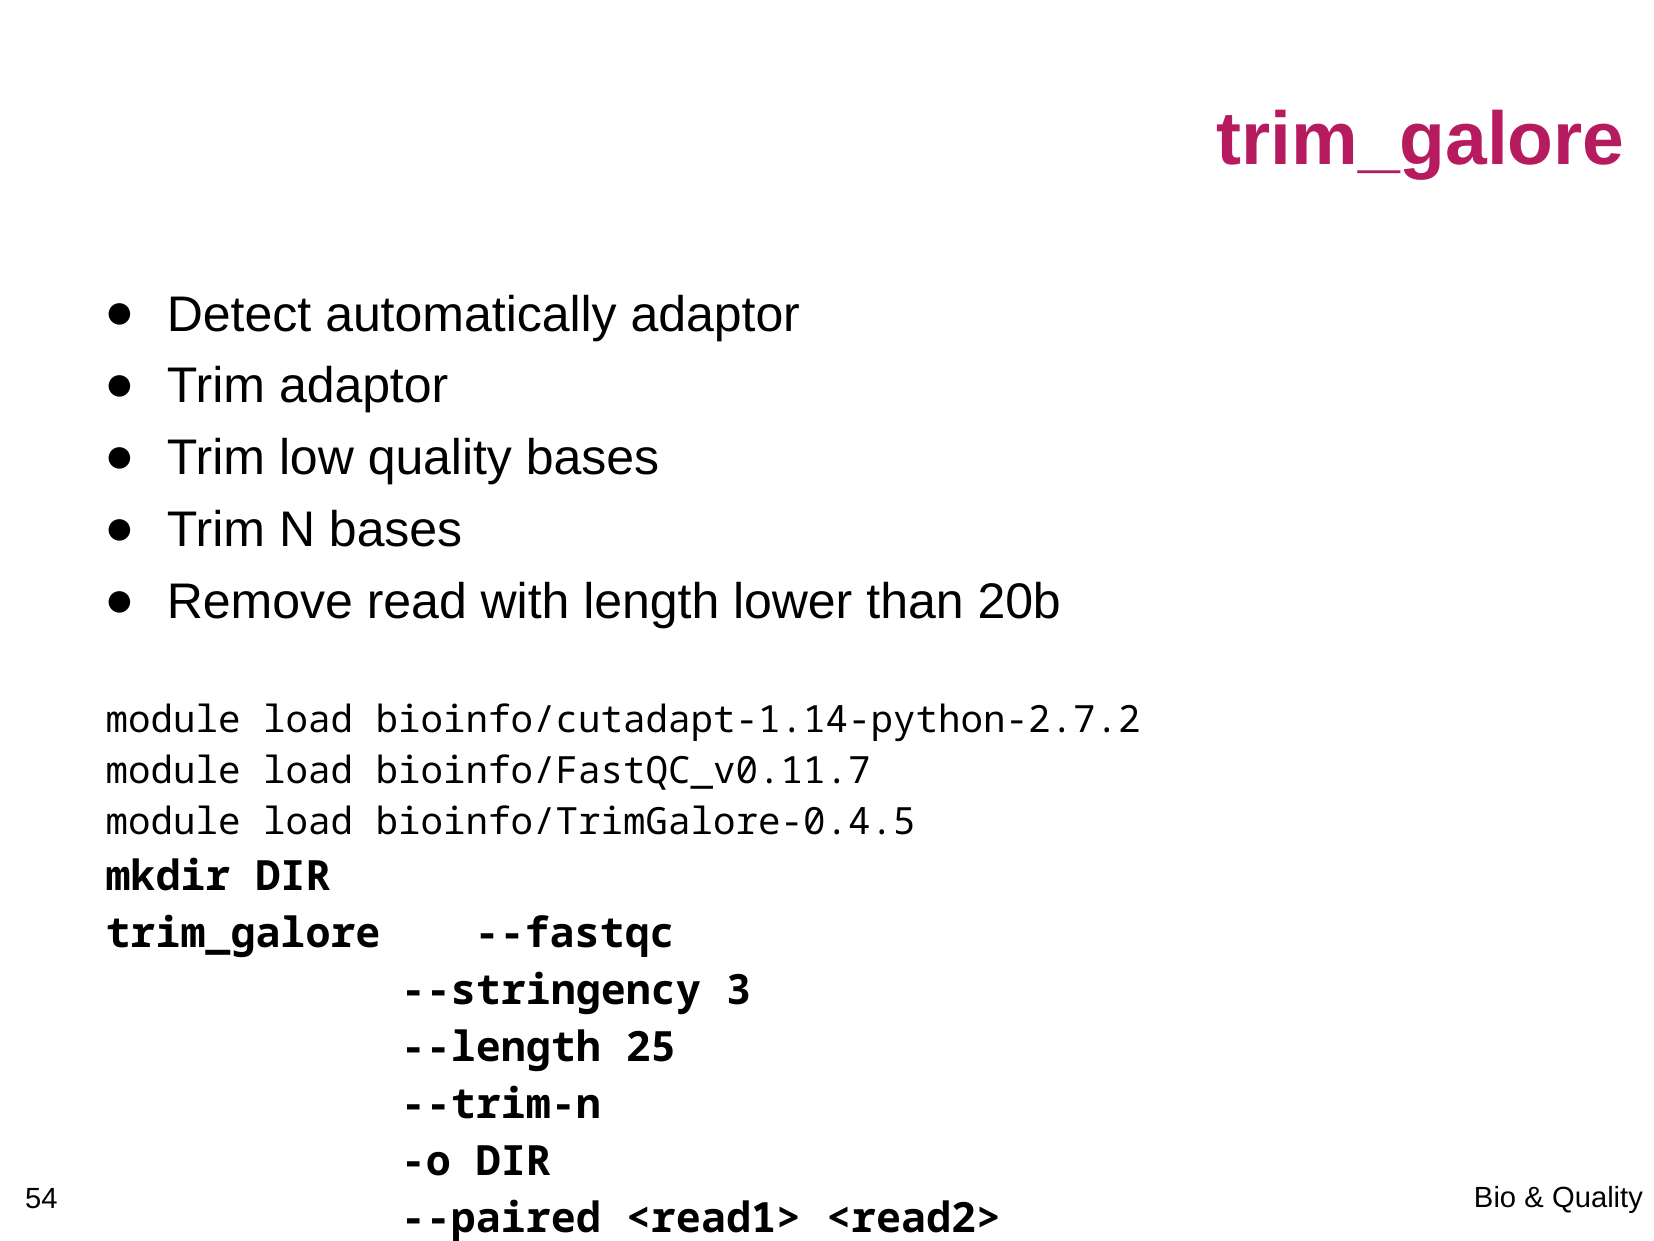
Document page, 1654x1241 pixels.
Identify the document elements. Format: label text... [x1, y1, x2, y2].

text_box module load bioinfo/cutadapt-1.14-python-2.7.2 module load bioinfo/FastQC_v0.11.7 module load bioinfo/TrimGalore-0.4.5 mkdir DIR trim_galore --fastqc --stringency 3 --length 25 --trim-n -o DIR --paired <read1> <read2> [90, 685, 1654, 1170]
text_box trim_galore [169, 32, 1625, 237]
text_box Detect automatically adaptor Trim adaptor Trim low quality bases Trim N bases Remove read with length lower than 20b [76, 253, 1638, 1128]
